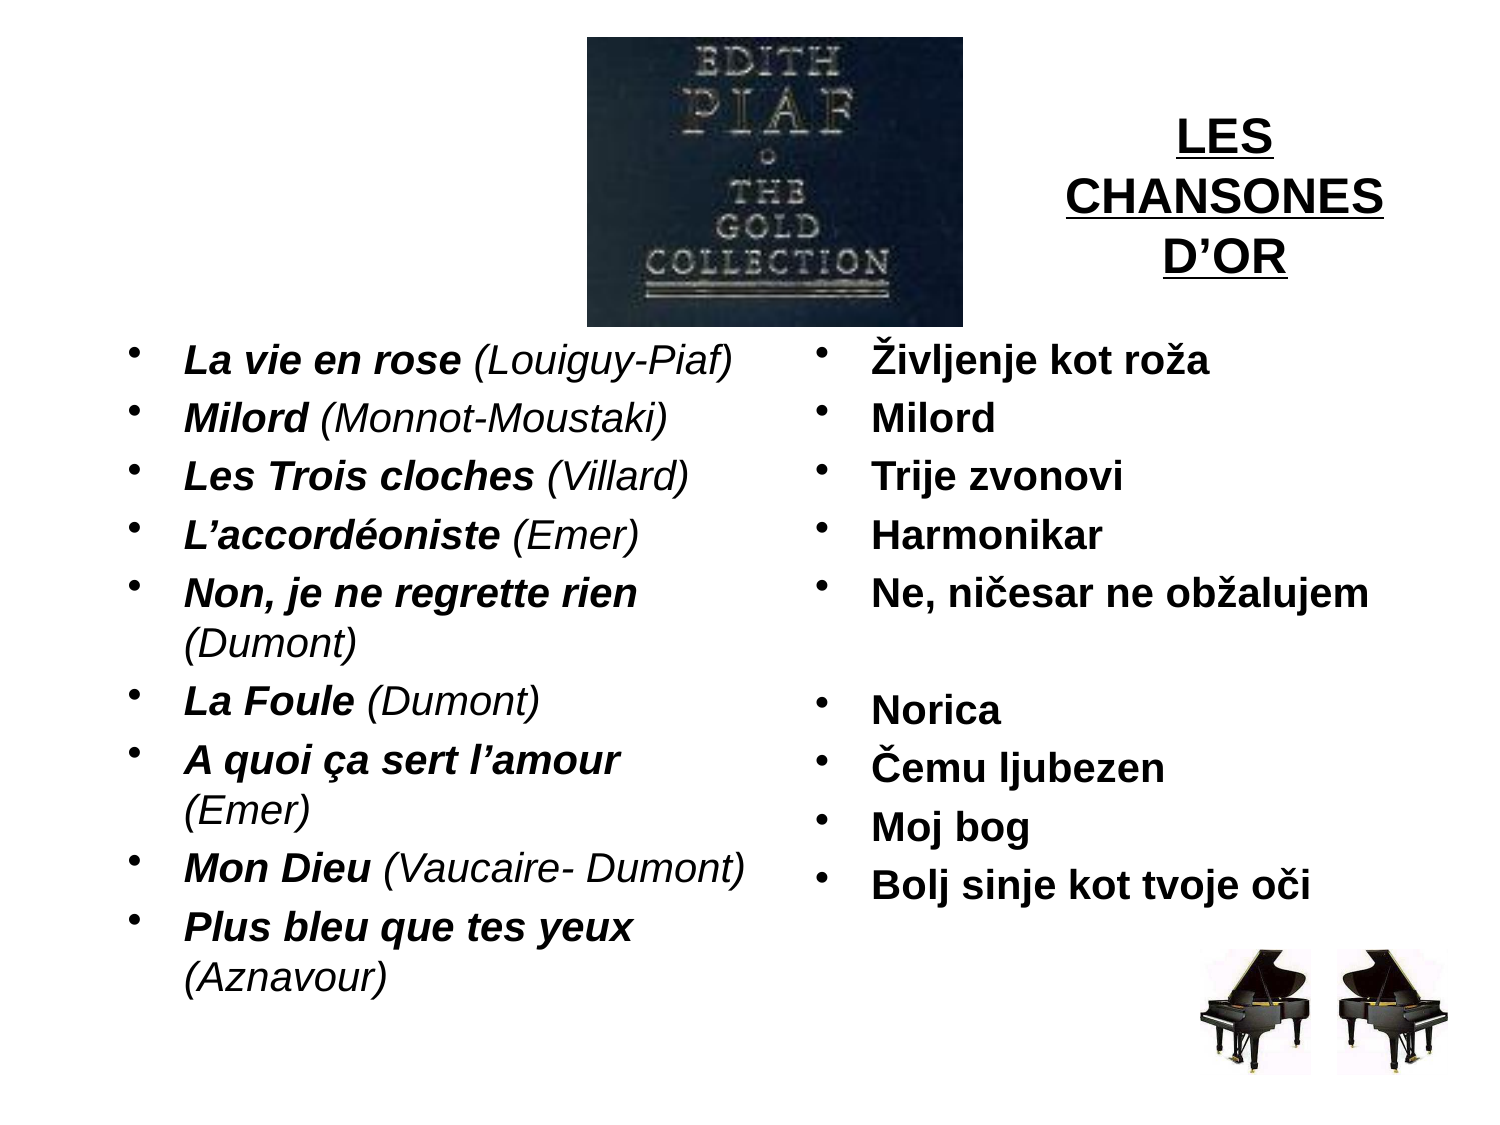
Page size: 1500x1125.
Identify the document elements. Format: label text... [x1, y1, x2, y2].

picture [1337, 949, 1448, 1075]
picture [587, 37, 963, 327]
picture [1200, 949, 1311, 1075]
title LES CHANSONES D’OR [1012, 87, 1438, 300]
list Življenje kot roža Milord Trije zvonovi Harmonikar Ne, ničesar ne obžalujem Norica Čemu ljubezen Moj bog Bolj sinje kot tvoje oči [800, 324, 1388, 1000]
list La vie en rose (Louiguy-Piaf) Milord (Monnot-Moustaki) Les Trois cloches (Villard) L’accordéoniste (Emer) Non, je ne regrette rien (Dumont) La Foule (Dumont) A quoi ça sert l’amour (Emer) Mon Dieu (Vaucaire- Dumont) Plus bleu que tes yeux (Aznavour) [112, 324, 763, 1038]
